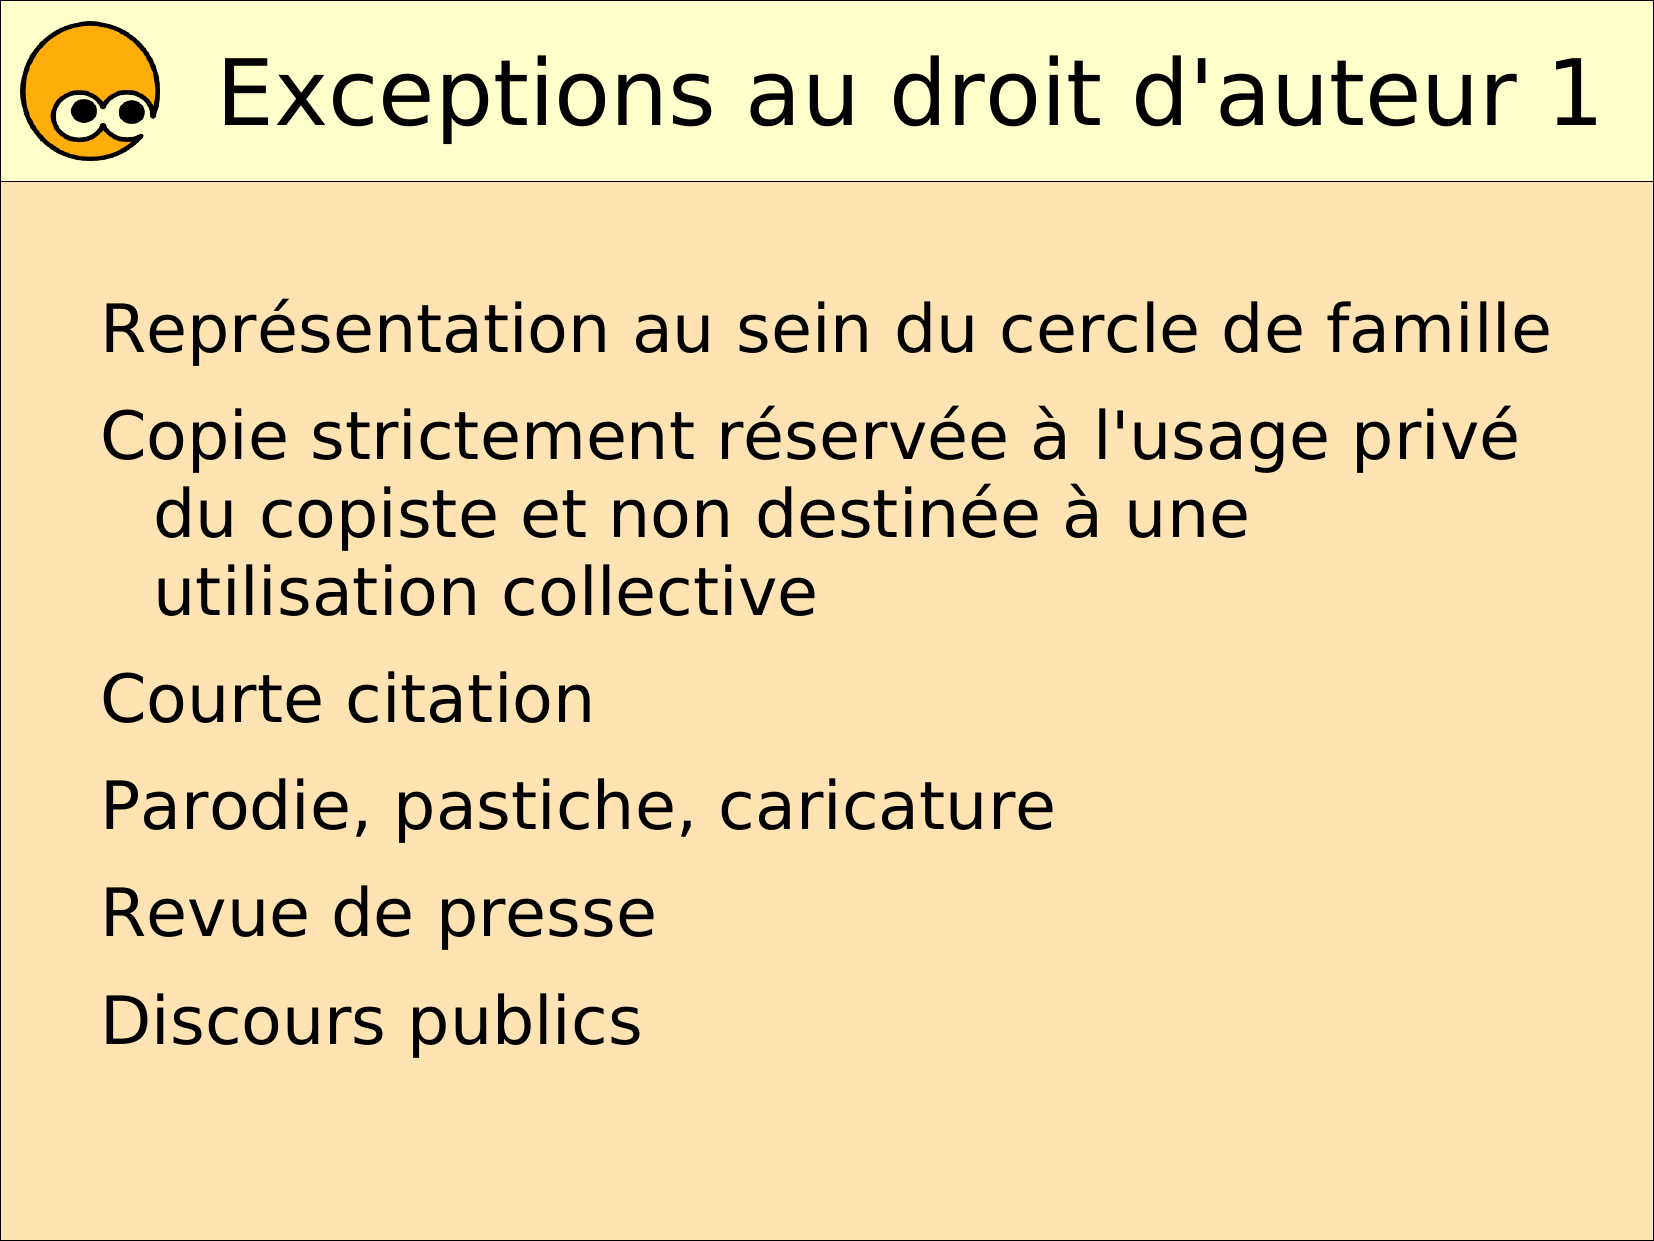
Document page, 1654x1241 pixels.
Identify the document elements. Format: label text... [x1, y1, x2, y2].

picture [20, 21, 160, 161]
title Exceptions au droit d'auteur 1 [203, 33, 1620, 154]
list Représentation au sein du cercle de famille Copie strictement réservée à l'usage privé du copiste et non destinée à une utilisation collective Courte citation Parodie, pastiche, caricature Revue de presse Discours publics [82, 290, 1571, 1138]
